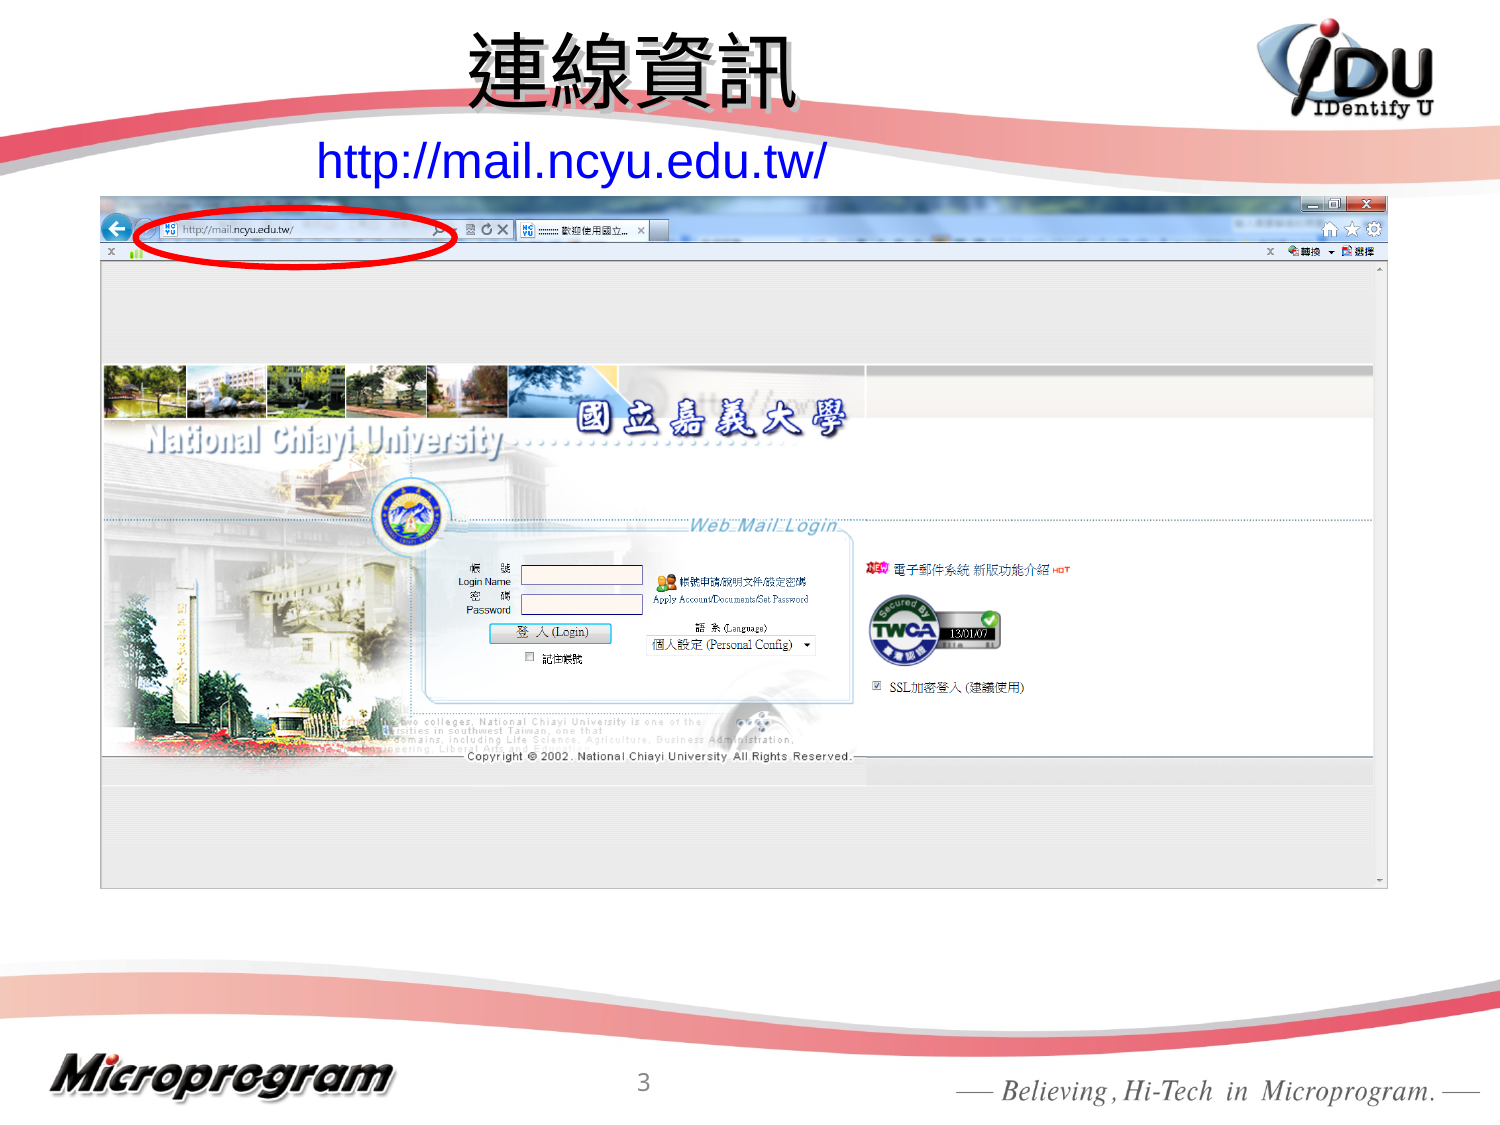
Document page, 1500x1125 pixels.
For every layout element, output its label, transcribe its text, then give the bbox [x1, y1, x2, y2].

title 連線資訊 [35, 11, 1231, 118]
text_box [468, 1053, 819, 1114]
text_box http://mail.ncyu.edu.tw/ [301, 120, 843, 196]
picture [100, 196, 1388, 889]
